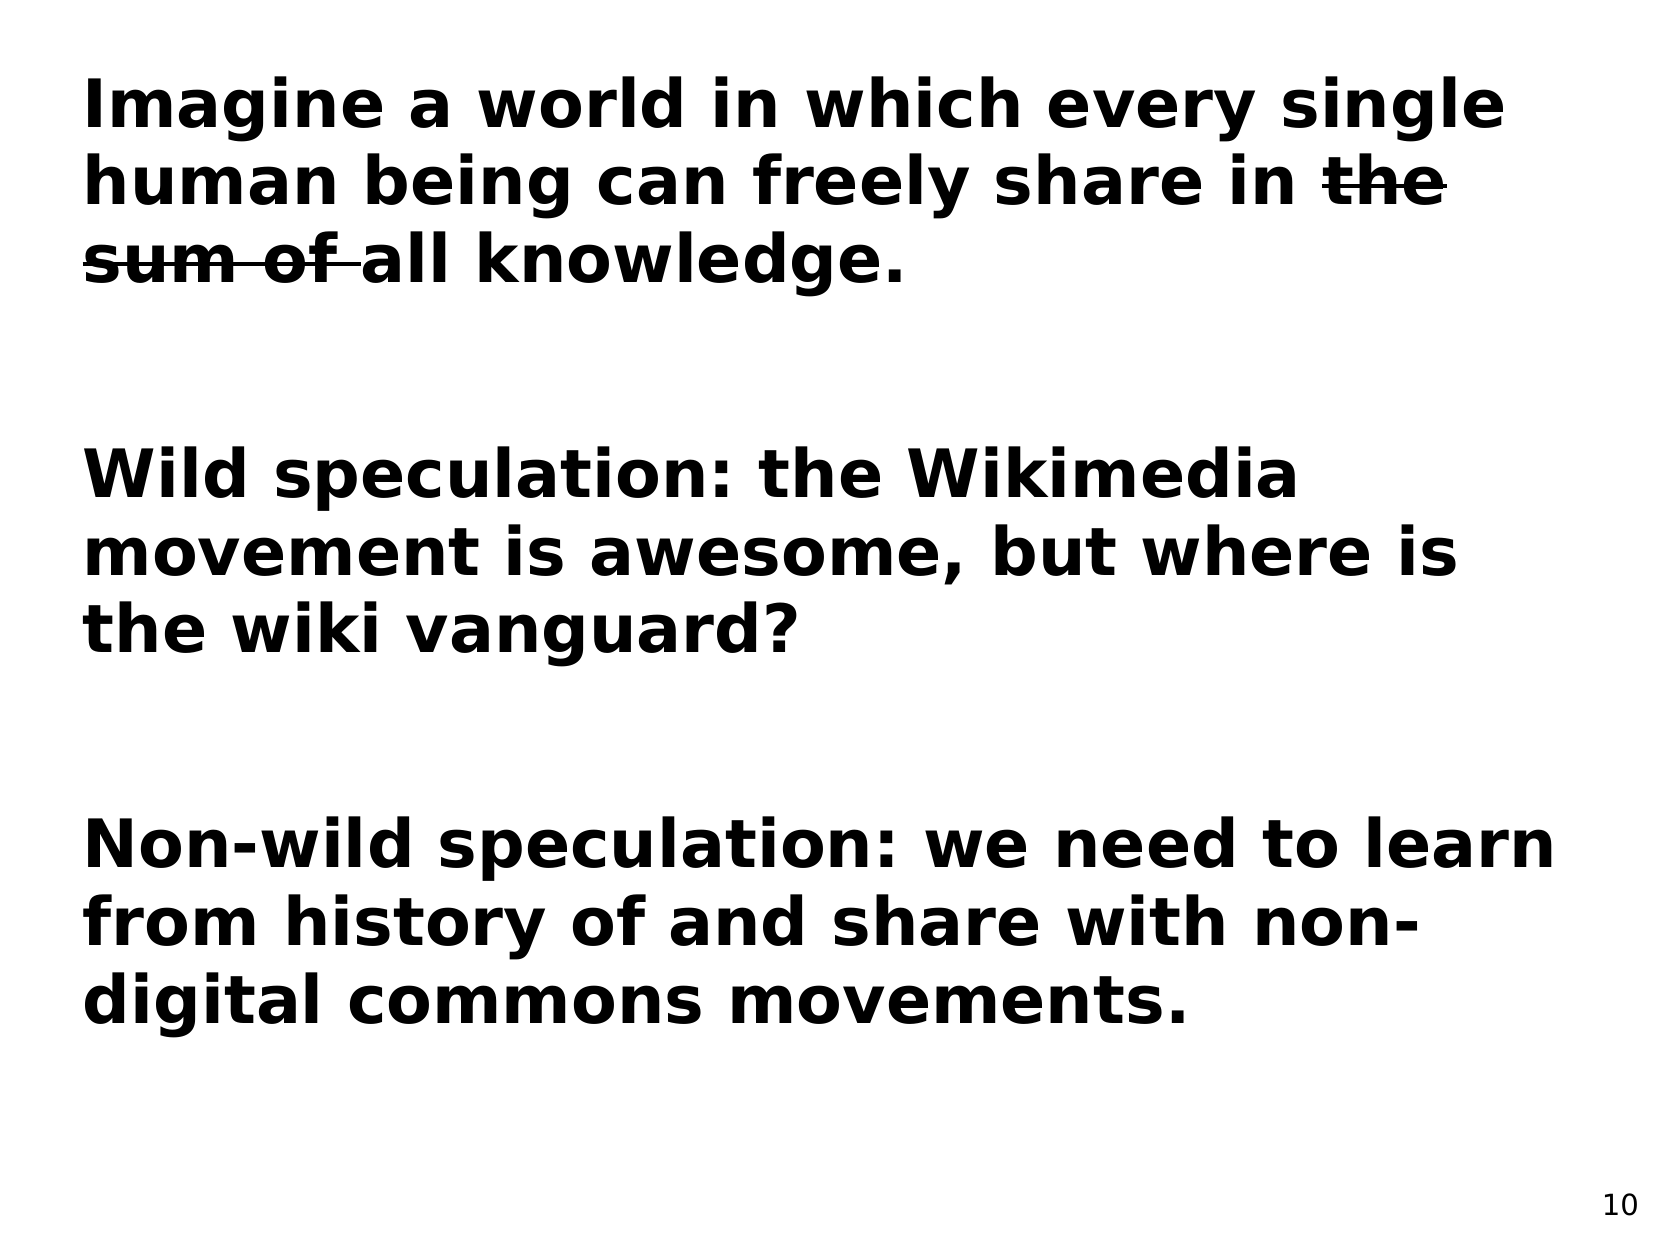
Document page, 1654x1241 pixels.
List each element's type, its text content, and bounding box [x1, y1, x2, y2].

list Imagine a world in which every single human being can freely share in the sum of all knowledge. Wild speculation: the Wikimedia movement is awesome, but where is the wiki vanguard? Non-wild speculation: we need to learn from history of and share with non-digital commons movements. [82, 65, 1571, 1062]
